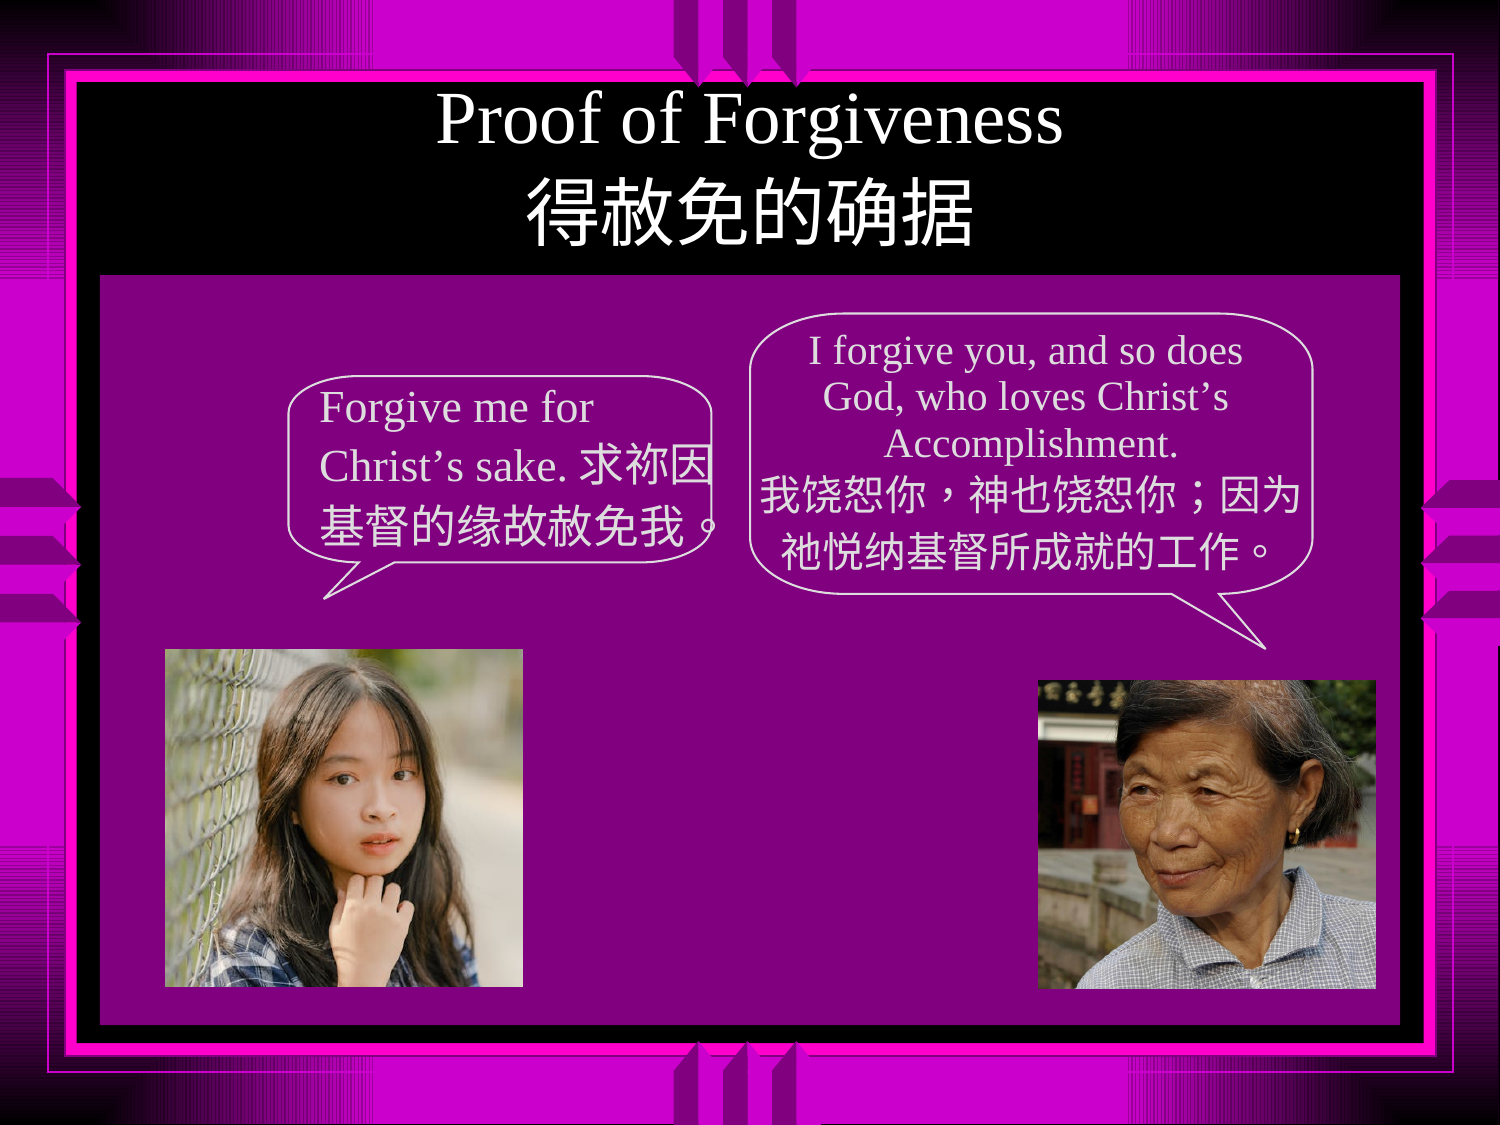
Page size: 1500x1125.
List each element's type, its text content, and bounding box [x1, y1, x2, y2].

picture [1038, 680, 1376, 989]
text_box Forgive me for Christ’s sake.求祢因 基督的缘故赦免我。 [288, 376, 712, 599]
title Proof of Forgiveness 得赦免的确据 [112, 82, 1388, 270]
text_box I forgive you, and so does God, who loves Christ’s Accomplishment. 我饶恕你，神也饶恕你；因为 祂悦纳基督所成就的工作。 [750, 313, 1313, 650]
picture [165, 649, 523, 987]
text_box [99, 275, 1401, 1026]
